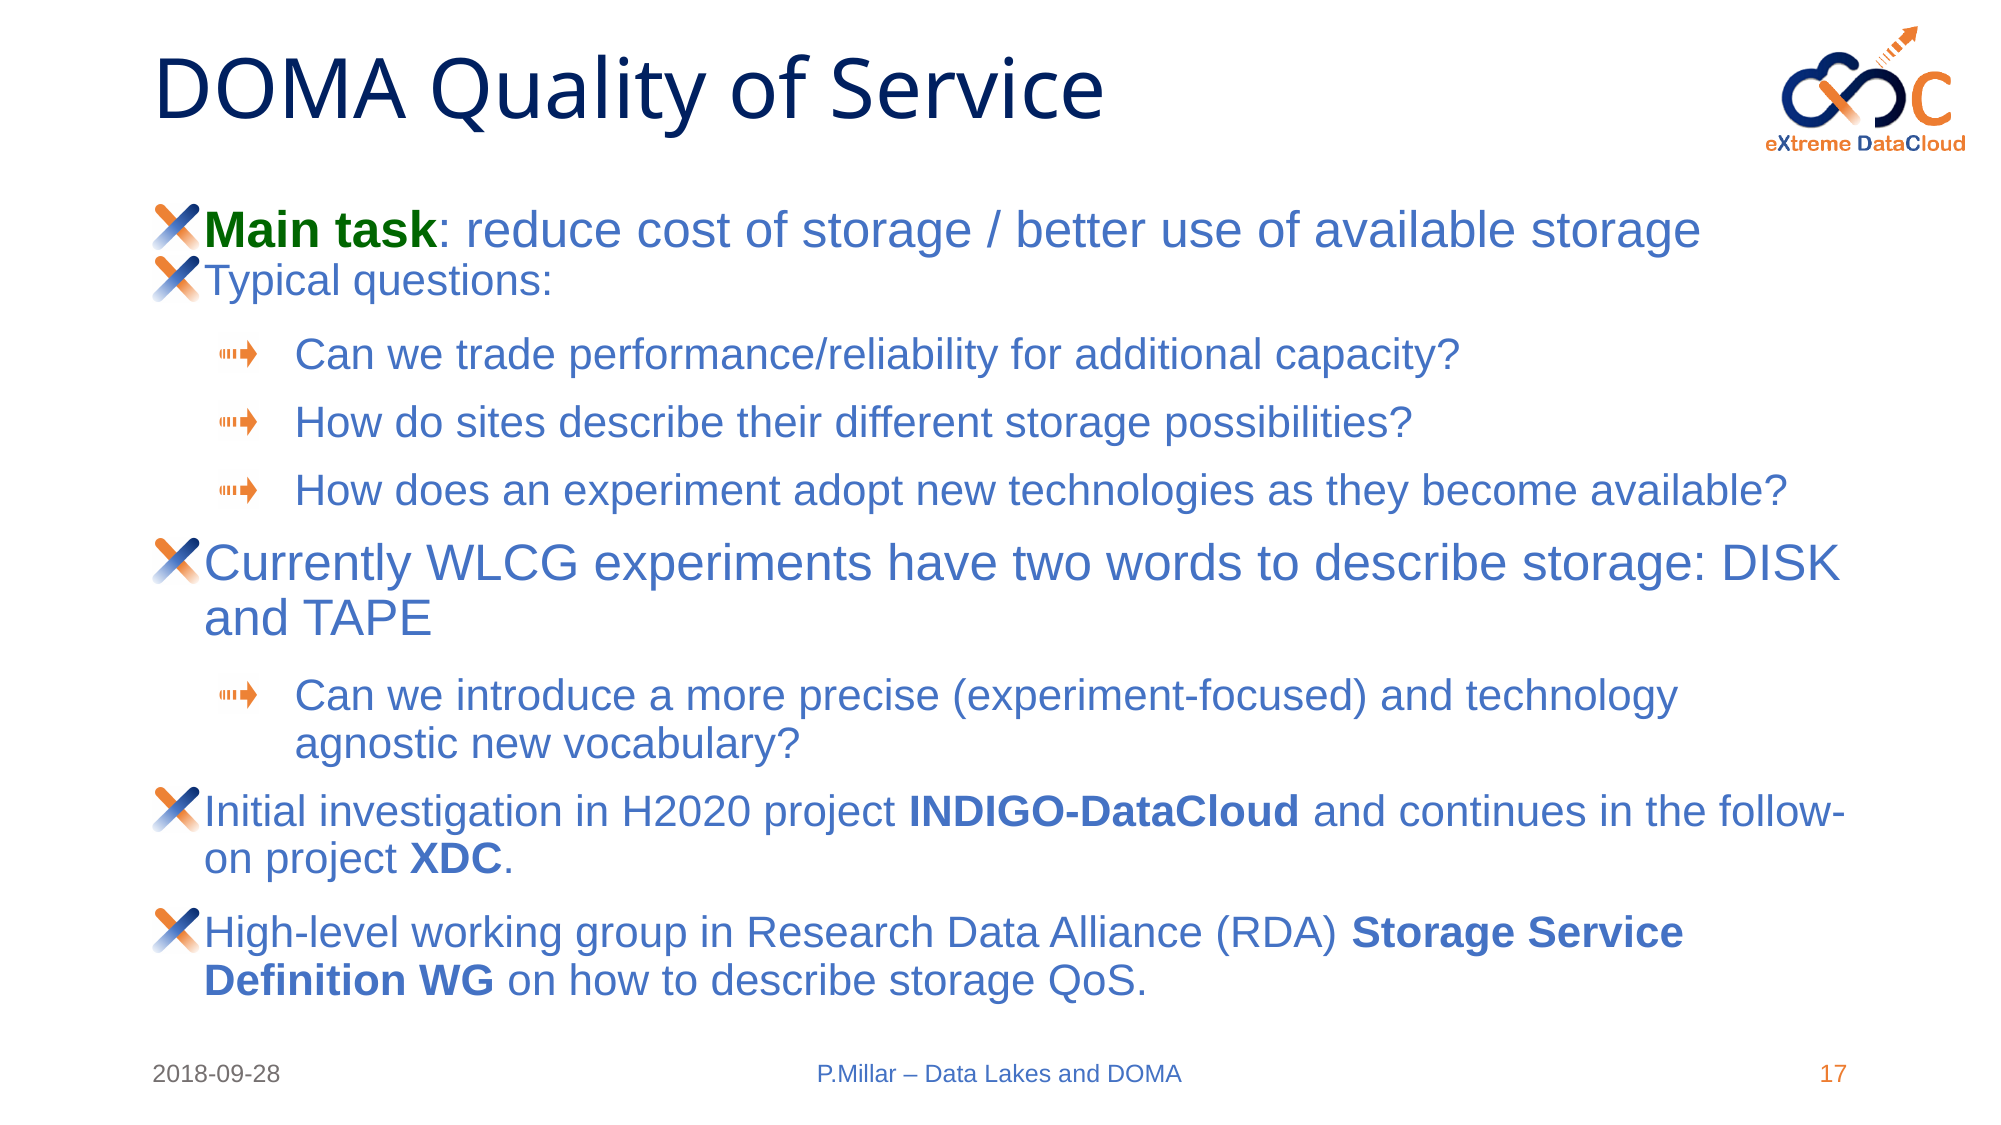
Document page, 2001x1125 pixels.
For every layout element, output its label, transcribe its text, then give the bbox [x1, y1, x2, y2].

list Main task: reduce cost of storage / better use of available storage Typical questions: Can we trade performance/reliability for additional capacity? How do sites describe their different storage possibilities? How does an experiment adopt new technologies as they become available? Currently WLCG experiments have two words to describe storage: DISK and TAPE Can we introduce a more precise (experiment-focused) and technology agnostic new vocabulary? Initial investigation in H2020 project INDIGO-DataCloud and continues in the follow-on project XDC. High-level working group in Research Data Alliance (RDA) Storage Service Definition WG on how to describe storage QoS. [137, 189, 1863, 1014]
picture [1740, 18, 1985, 170]
footer P.Millar – Data Lakes and DOMA [662, 1042, 1338, 1103]
slide_number <number> [1412, 1042, 1863, 1103]
title DOMA Quality of Service [137, 18, 1777, 152]
slide_number 2018-09-28 [137, 1042, 588, 1103]
